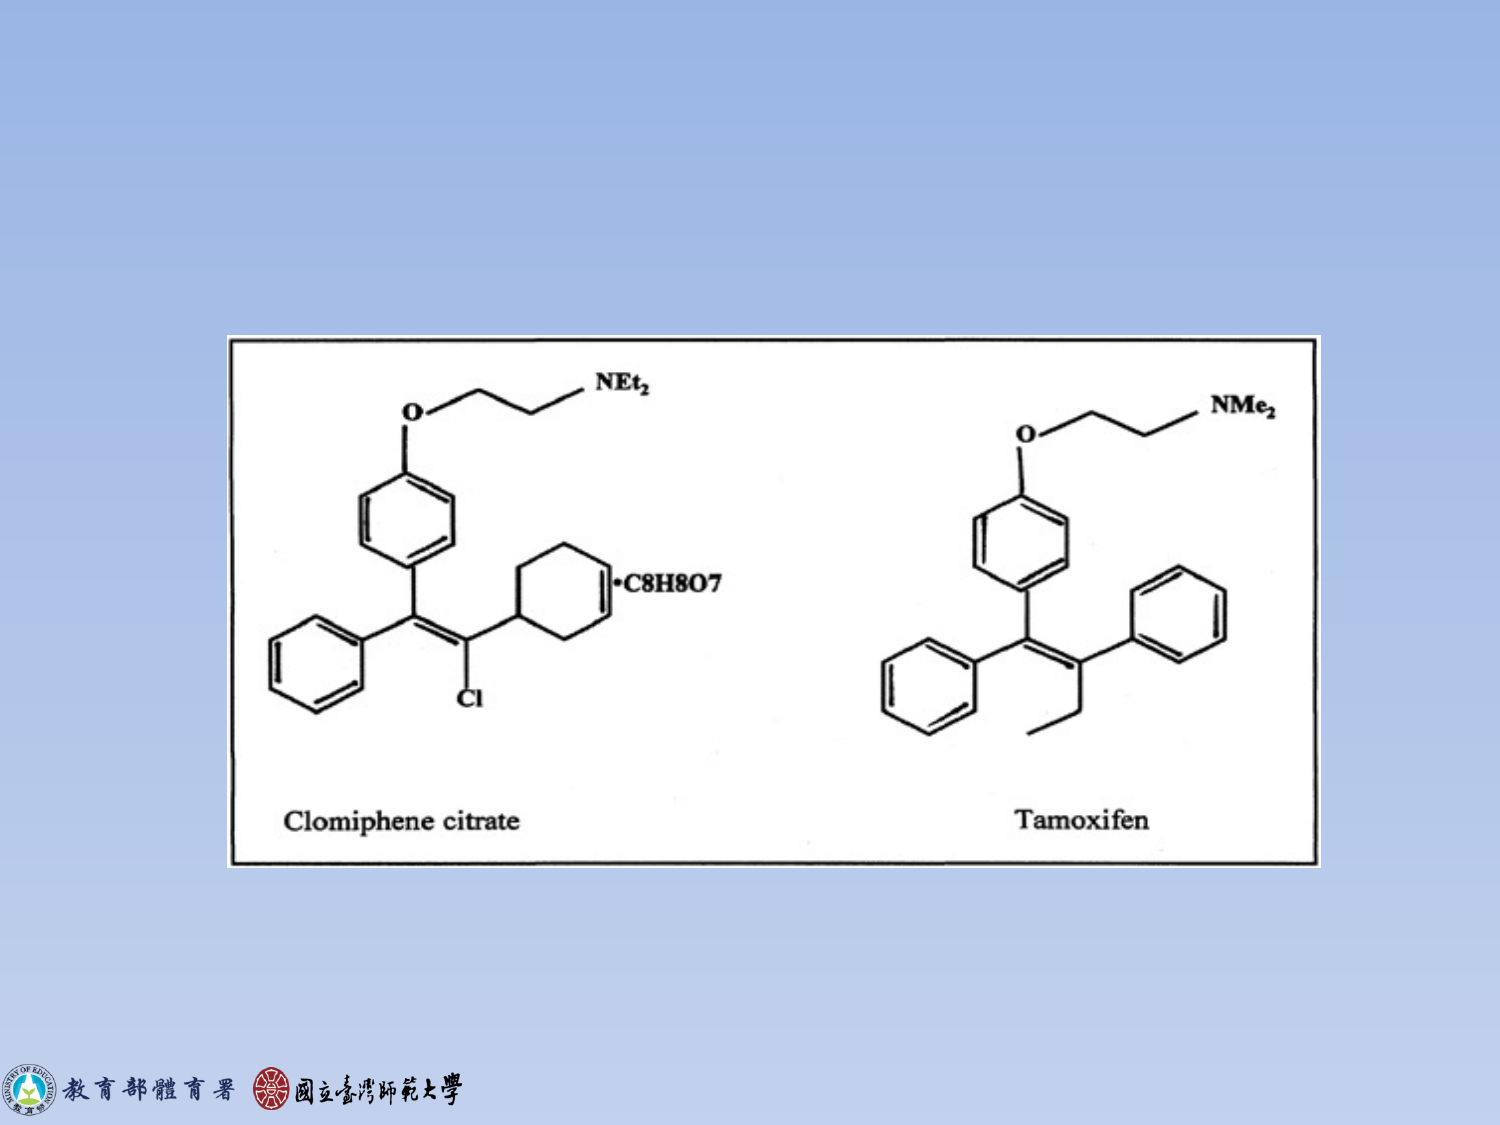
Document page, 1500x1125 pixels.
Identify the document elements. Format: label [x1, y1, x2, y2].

picture [227, 335, 1321, 868]
